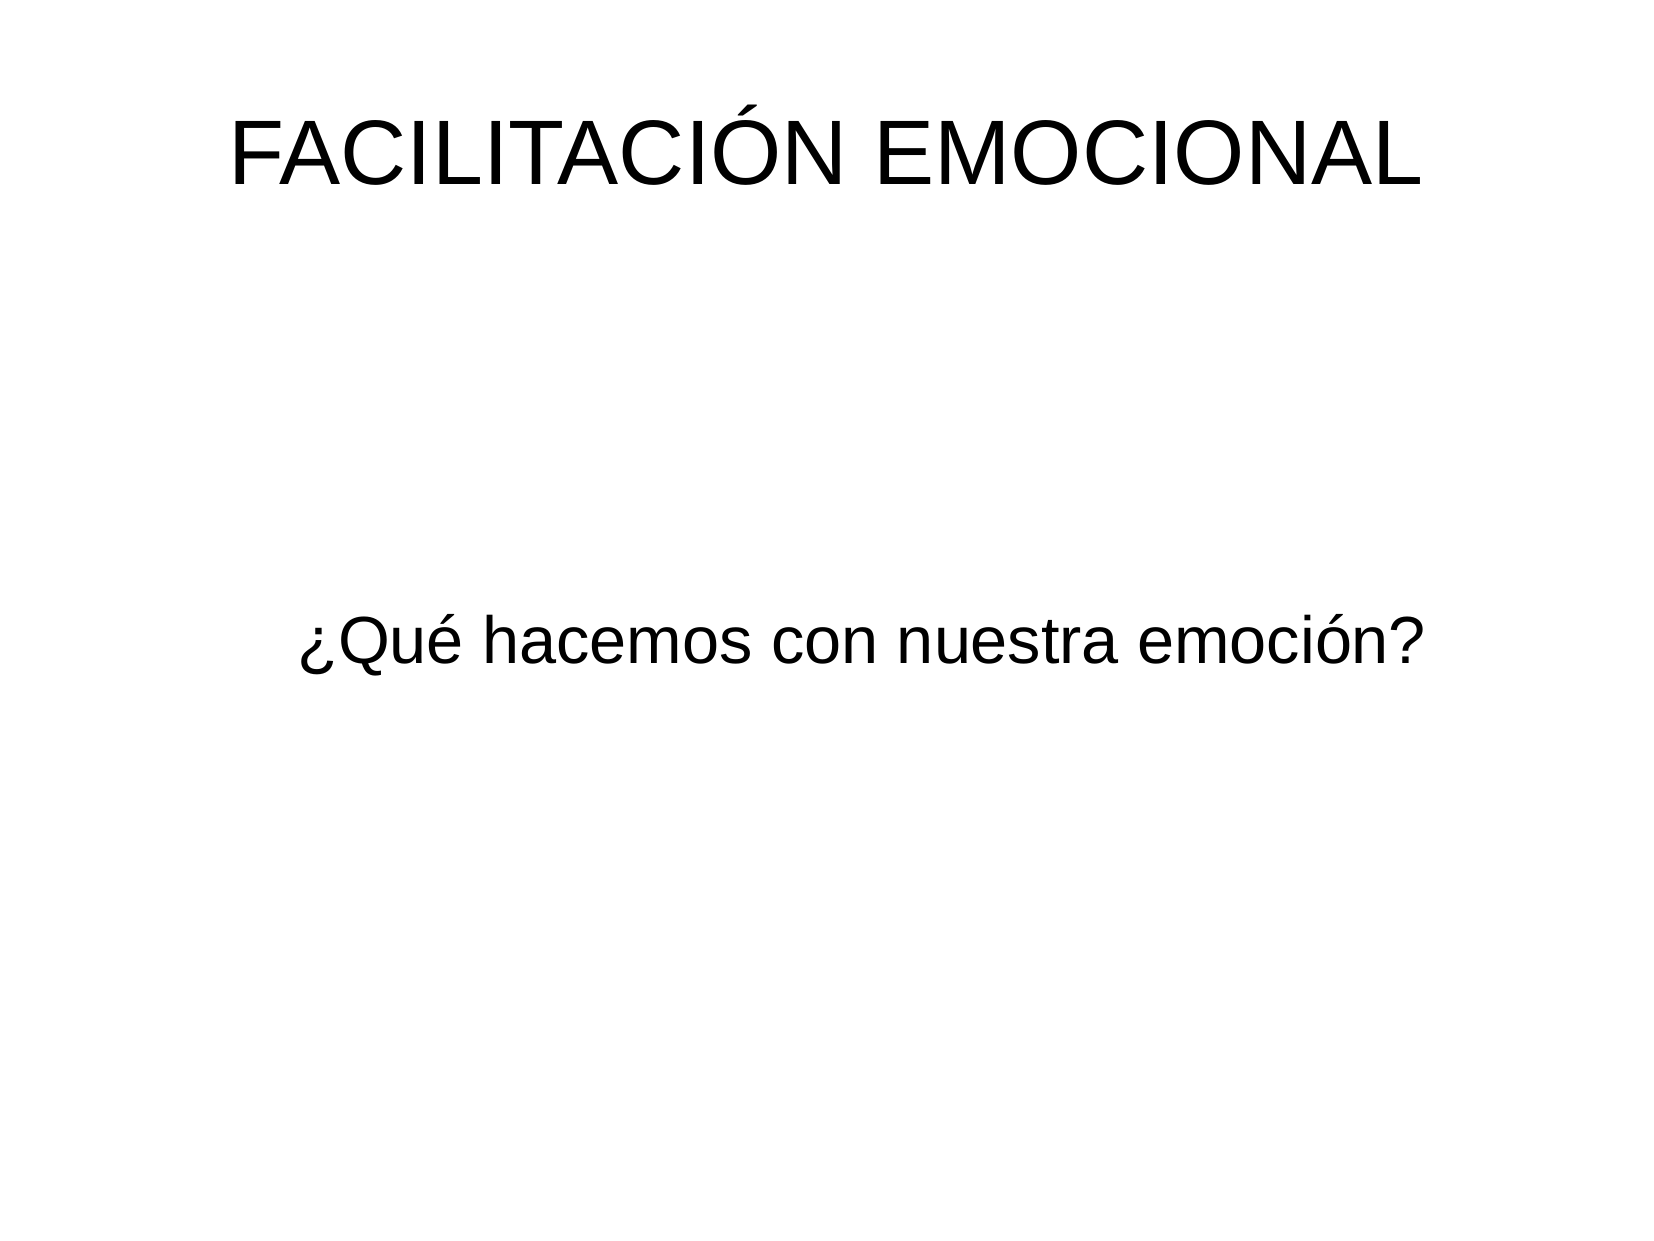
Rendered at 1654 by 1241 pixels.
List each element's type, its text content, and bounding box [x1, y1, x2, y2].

title FACILITACIÓN EMOCIONAL [82, 49, 1571, 257]
list ¿Qué hacemos con nuestra emoción? [82, 290, 1571, 1109]
